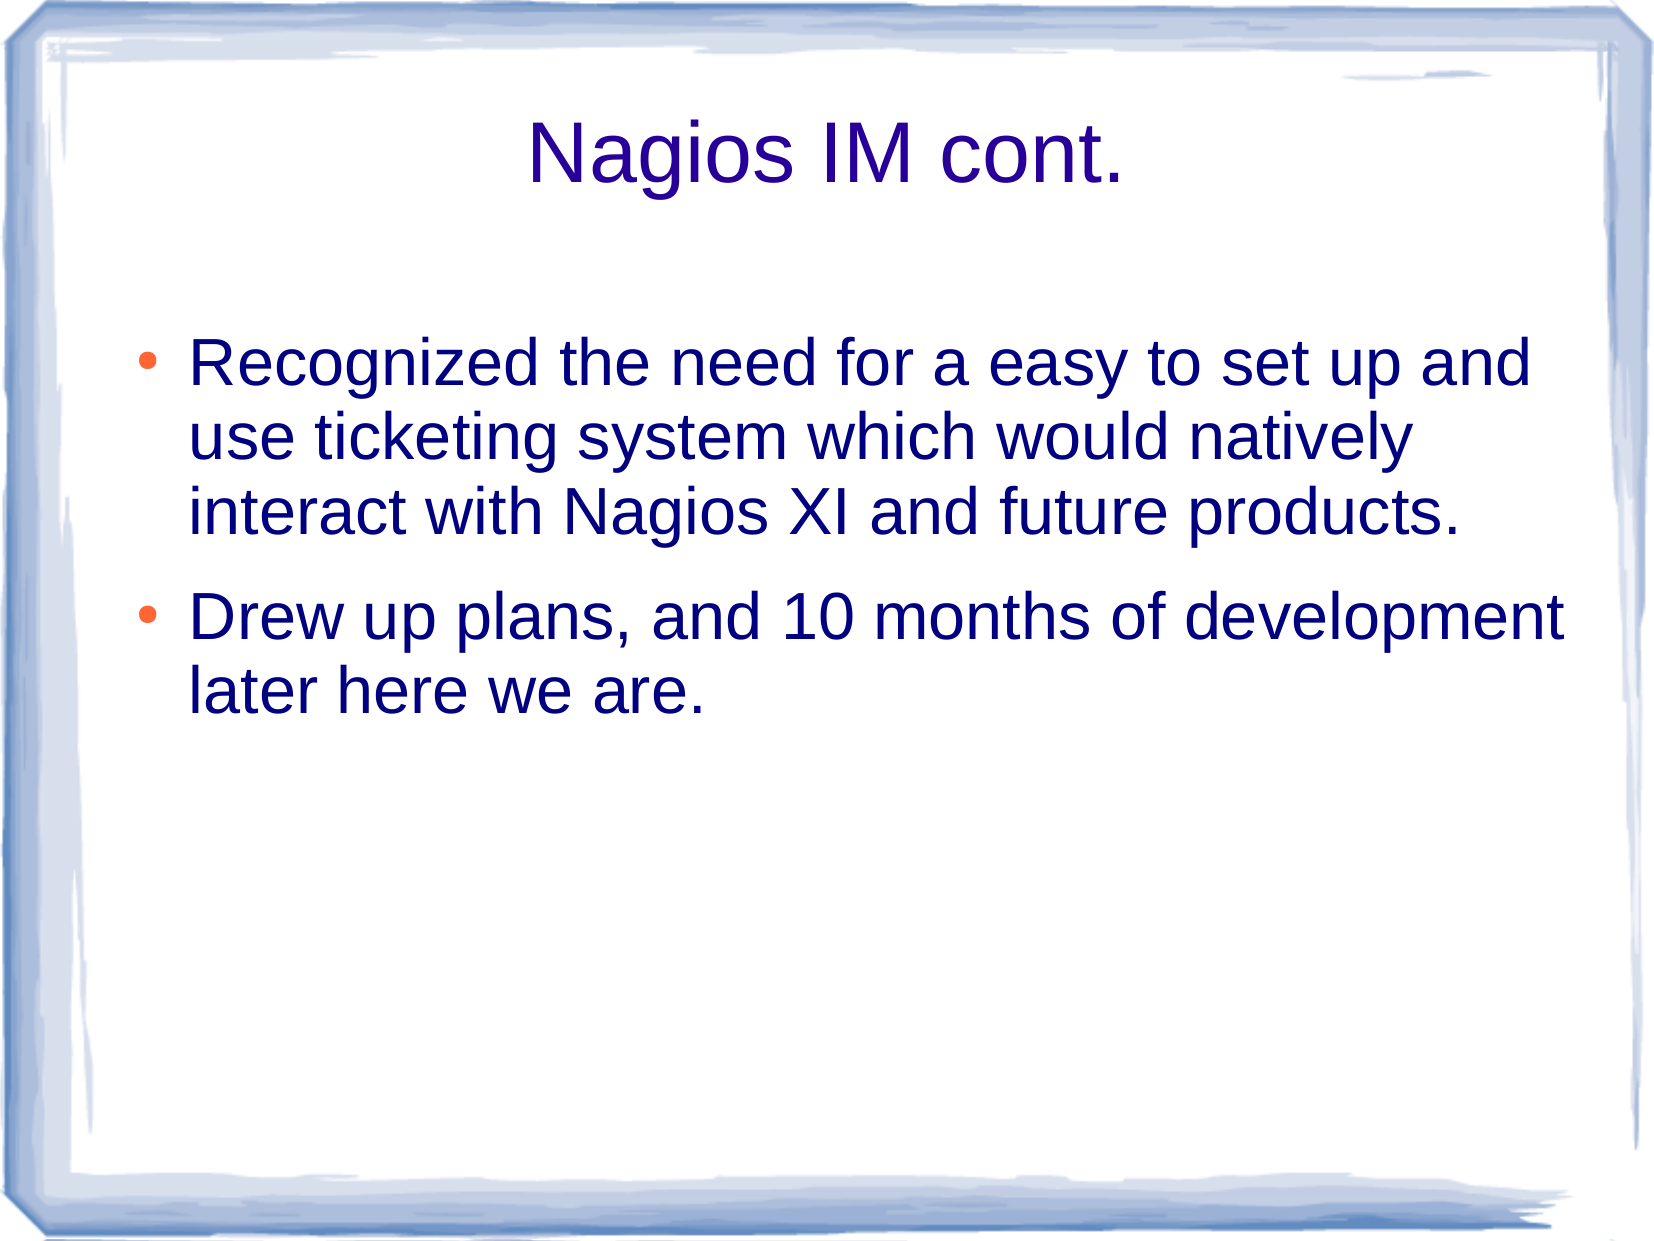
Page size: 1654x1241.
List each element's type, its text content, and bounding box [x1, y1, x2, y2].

list Recognized the need for a easy to set up and use ticketing system which would natively interact with Nagios XI and future products. Drew up plans, and 10 months of development later here we are. [118, 324, 1571, 1004]
picture [0, 0, 1654, 1241]
title Nagios IM cont. [82, 49, 1571, 257]
